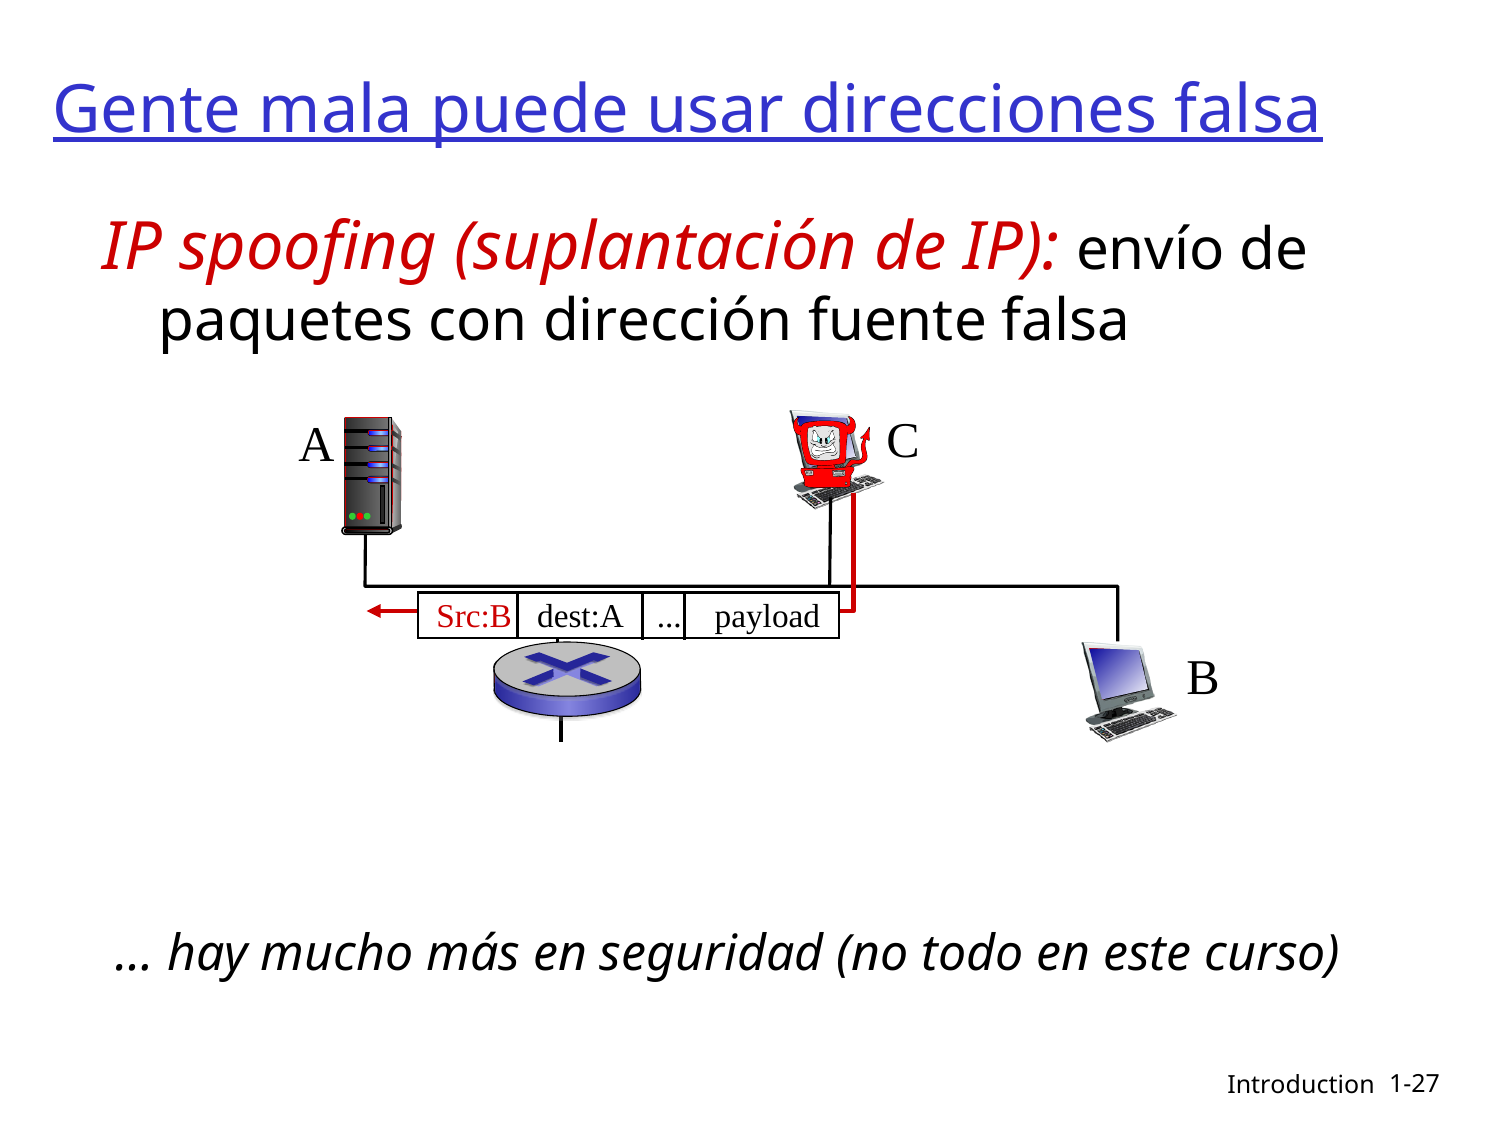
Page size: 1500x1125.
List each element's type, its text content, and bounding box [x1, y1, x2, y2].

text_box Src:B dest:A ... payload [403, 586, 854, 642]
text_box Introduction [914, 1060, 1390, 1109]
text_box C [854, 399, 935, 476]
picture [1078, 637, 1200, 750]
text_box … hay mucho más en seguridad (no todo en este curso) [83, 912, 1357, 988]
text_box B [1200, 663, 1209, 676]
text_box 1-<number> [1365, 1060, 1477, 1106]
text_box [493, 641, 641, 717]
text_box B [1200, 678, 1212, 692]
text_box B [1154, 636, 1235, 712]
text_box [1089, 648, 1148, 700]
text_box A [266, 403, 350, 480]
text_box [341, 417, 402, 535]
list IP spoofing (suplantación de IP): envío de paquetes con dirección fuente falsa [87, 195, 1463, 848]
title Gente mala puede usar direcciones falsa [37, 23, 1463, 188]
picture [792, 415, 871, 489]
